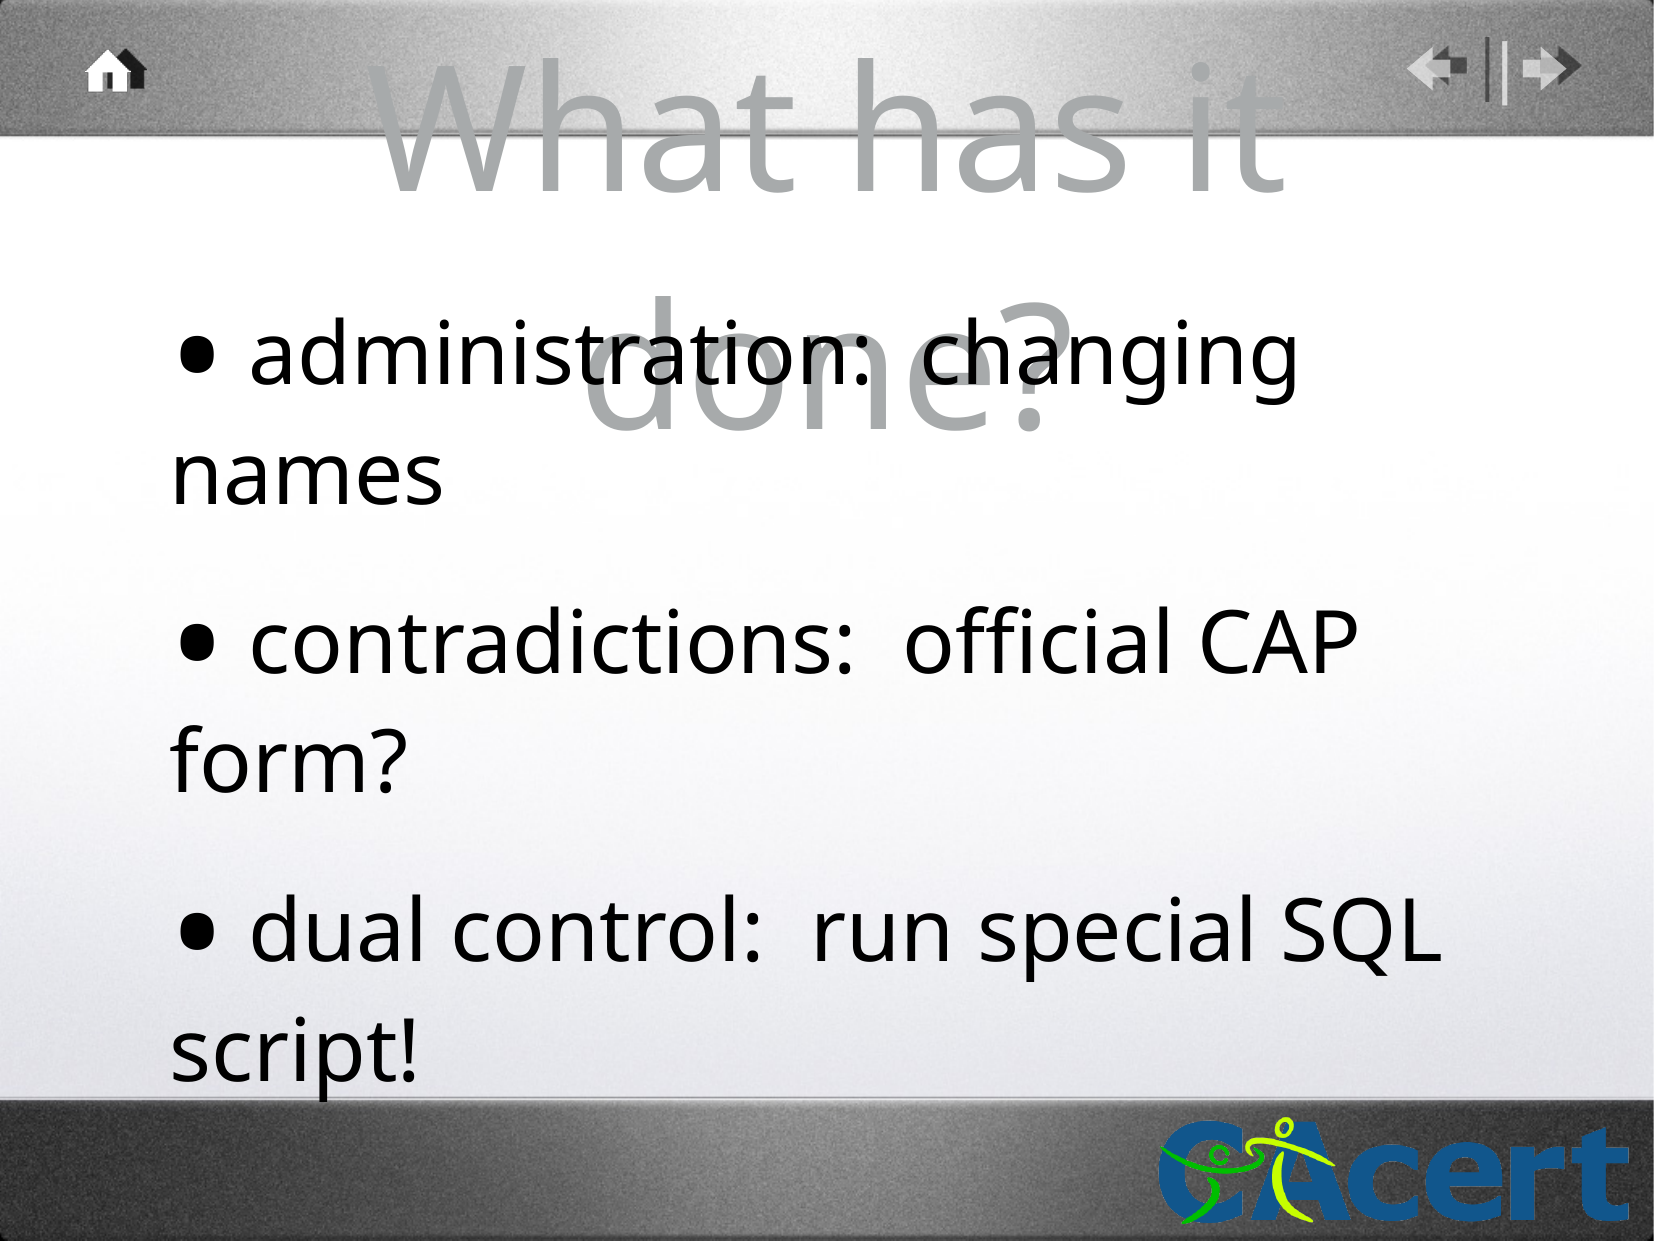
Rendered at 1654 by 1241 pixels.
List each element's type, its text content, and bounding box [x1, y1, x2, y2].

picture [0, 0, 1654, 1241]
title What has it done? [161, 134, 1493, 335]
list administration: changing names contradictions: official CAP form? dual control: run special SQL script! [161, 335, 1493, 1063]
